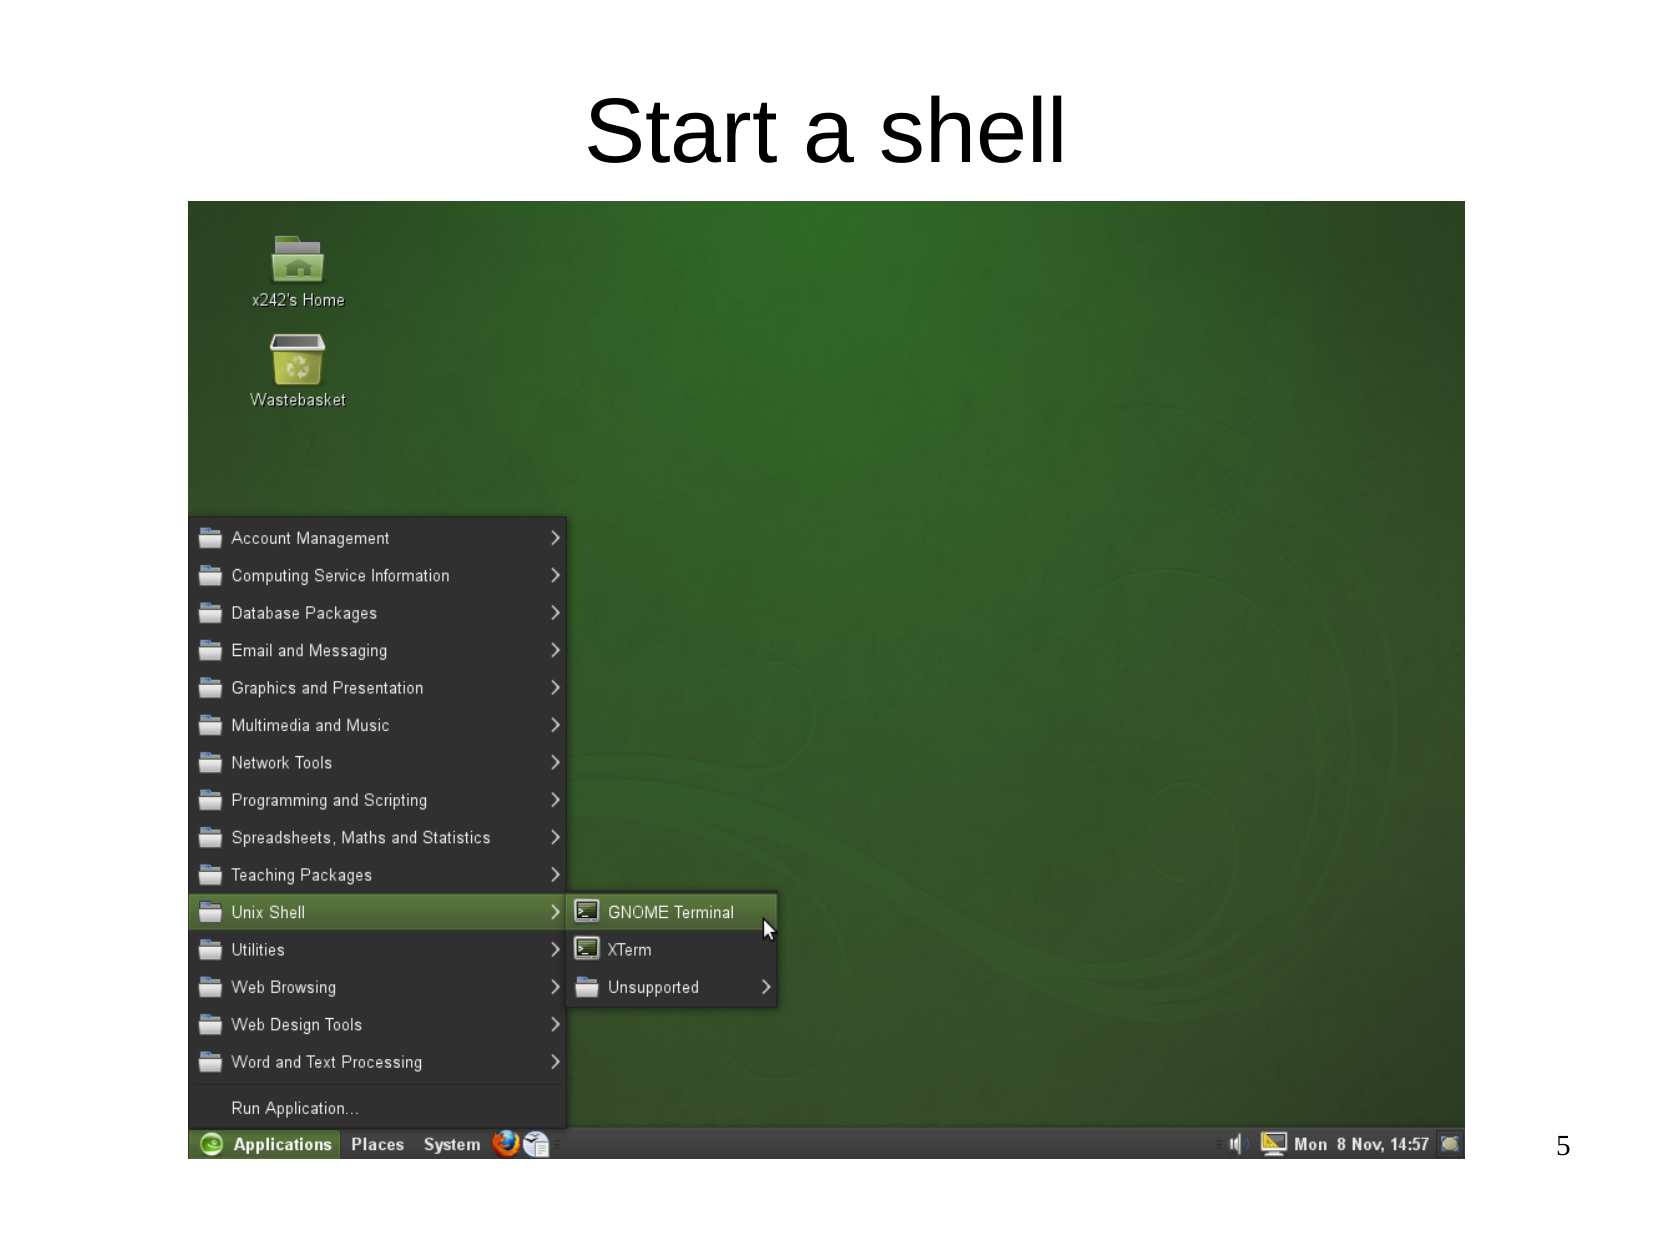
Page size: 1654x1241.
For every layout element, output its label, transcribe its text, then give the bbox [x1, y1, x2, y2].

title Start a shell [124, 61, 1530, 200]
picture [188, 201, 1465, 1159]
